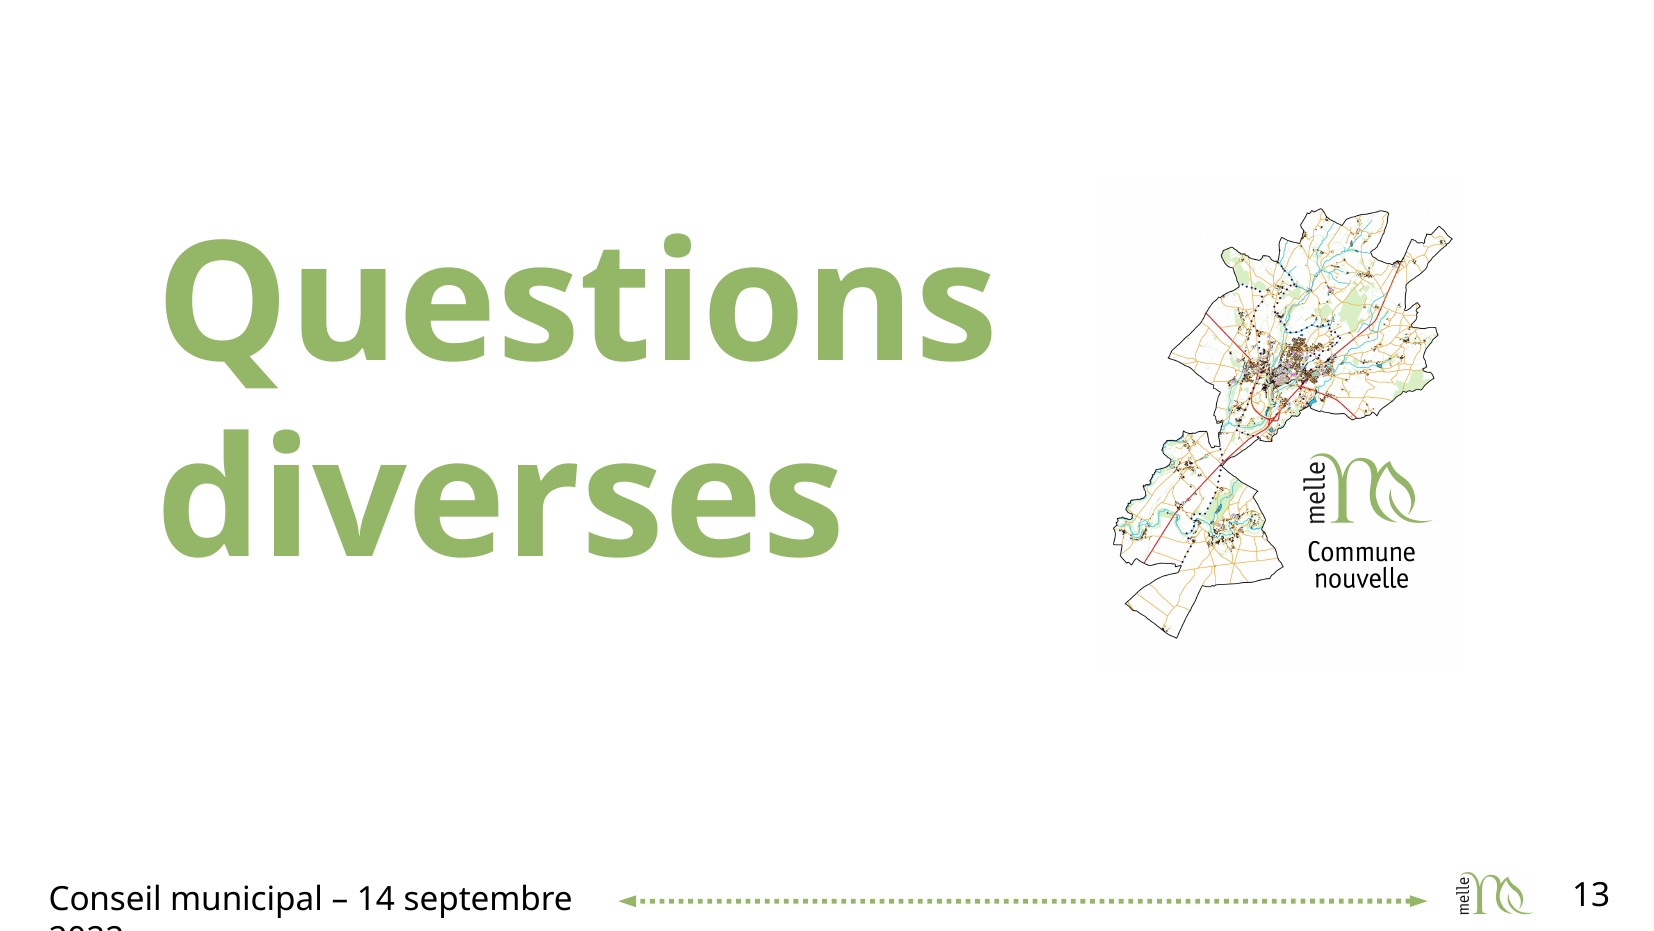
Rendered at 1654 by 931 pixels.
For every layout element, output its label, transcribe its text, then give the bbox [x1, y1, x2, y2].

text_box Conseil municipal – 14 septembre 2022 [33, 871, 601, 931]
picture [1096, 177, 1465, 670]
picture [1455, 871, 1534, 918]
text_box Questions diverses [141, 194, 1323, 839]
